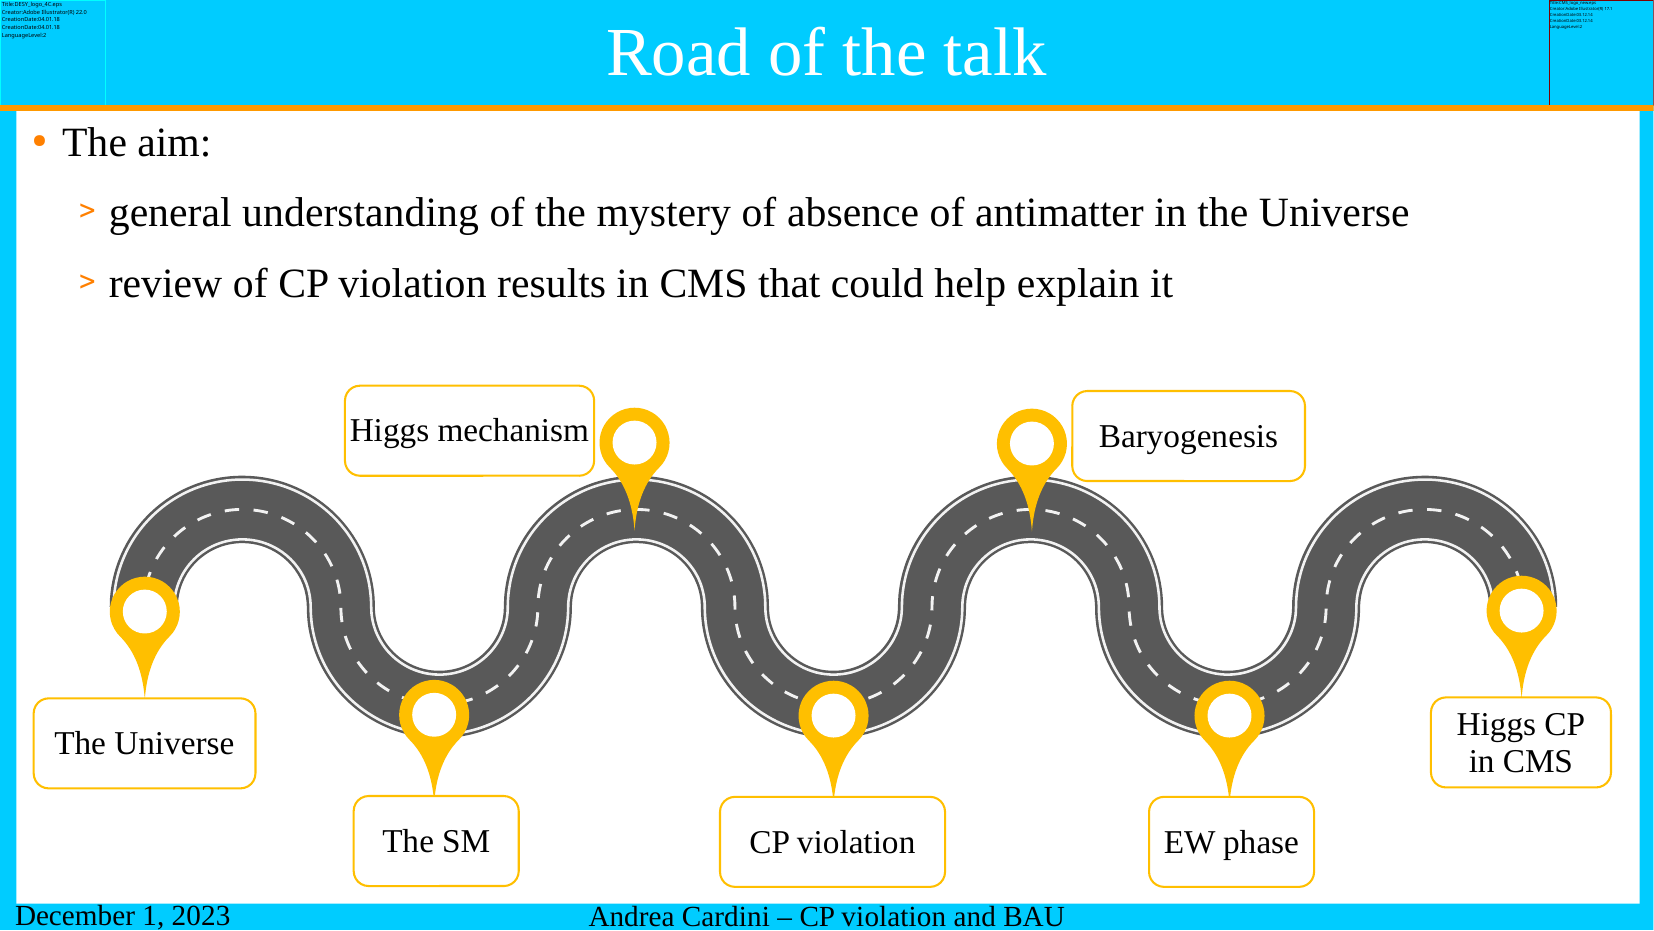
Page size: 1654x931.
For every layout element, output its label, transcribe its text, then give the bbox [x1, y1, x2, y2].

title Road of the talk [14, 0, 1640, 106]
list The aim: general understanding of the mystery of absence of antimatter in the Universe review of CP violation results in CMS that could help explain it [0, 111, 1654, 901]
